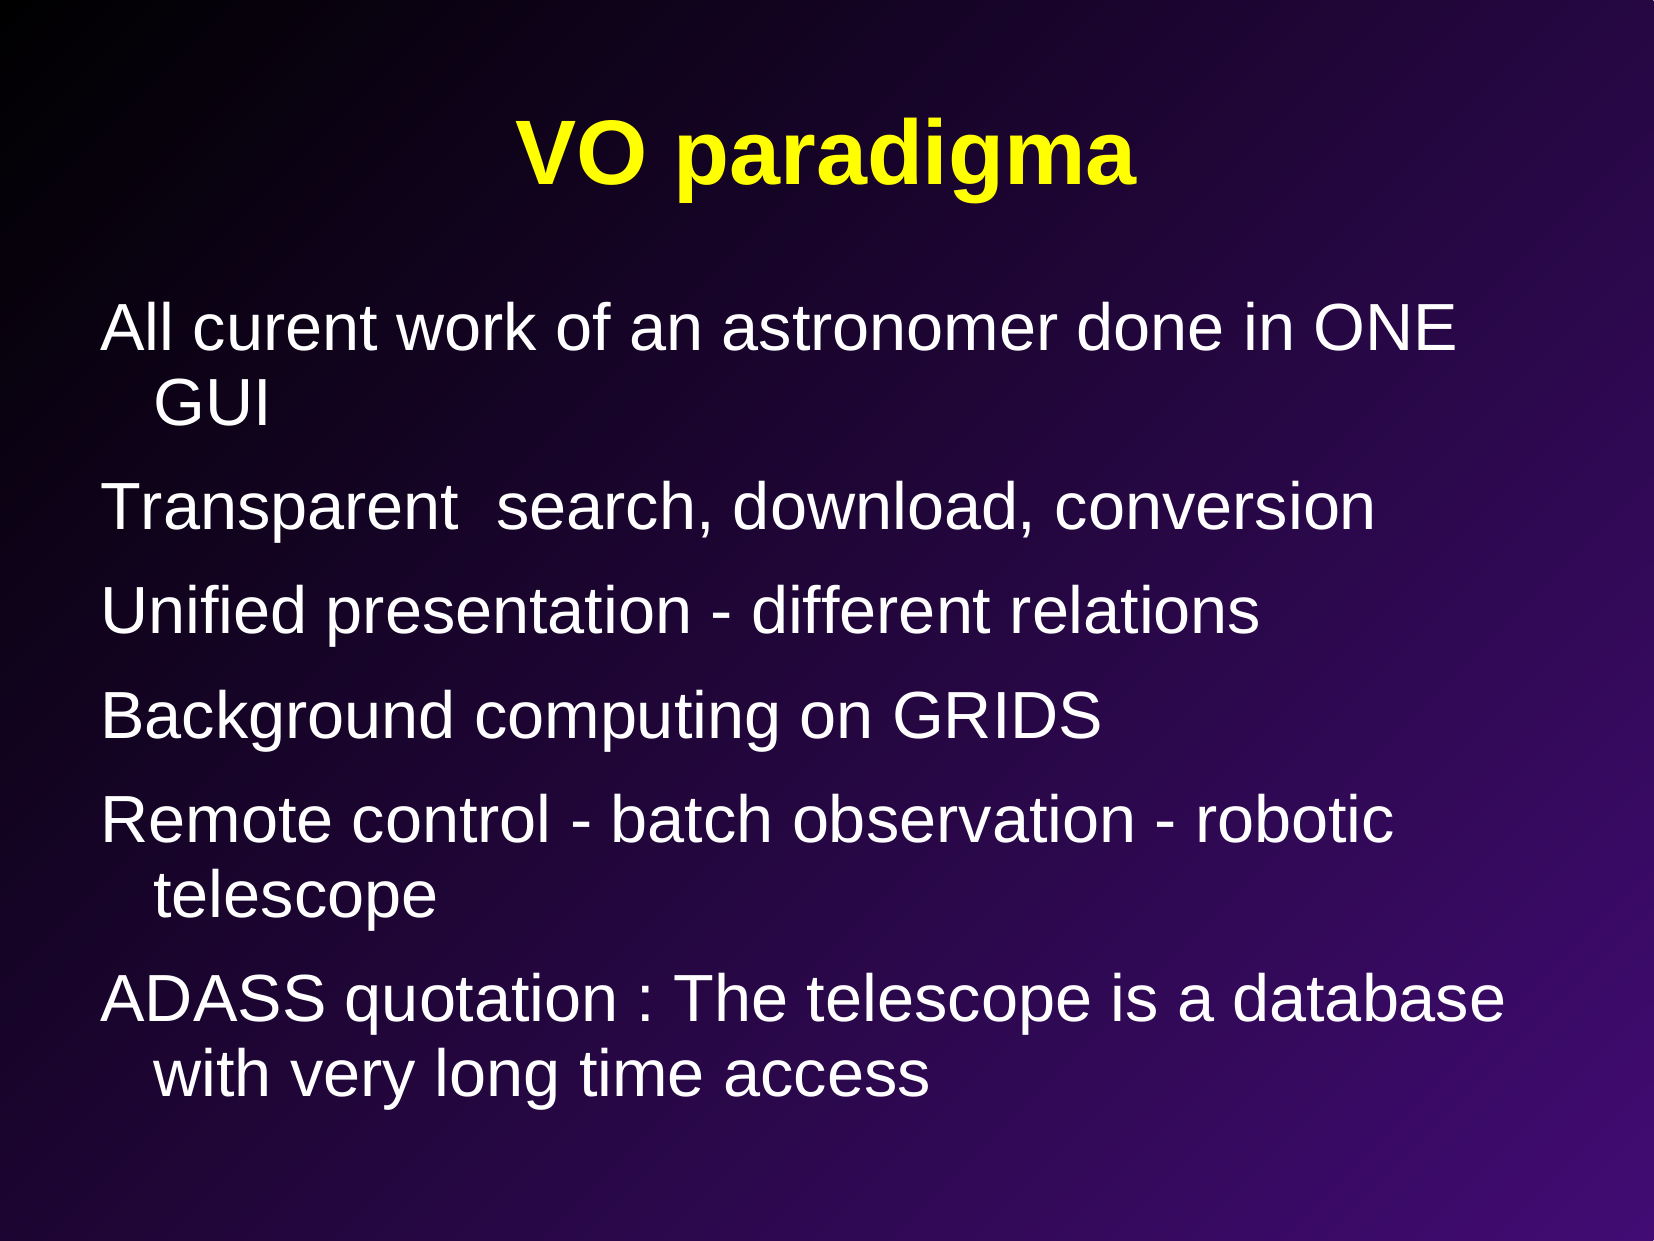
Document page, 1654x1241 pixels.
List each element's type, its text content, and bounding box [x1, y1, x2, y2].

title VO paradigma [82, 49, 1571, 257]
list All curent work of an astronomer done in ONE GUI Transparent search, download, conversion Unified presentation - different relations Background computing on GRIDS Remote control - batch observation - robotic telescope ADASS quotation : The telescope is a database with very long time access [82, 290, 1571, 1111]
